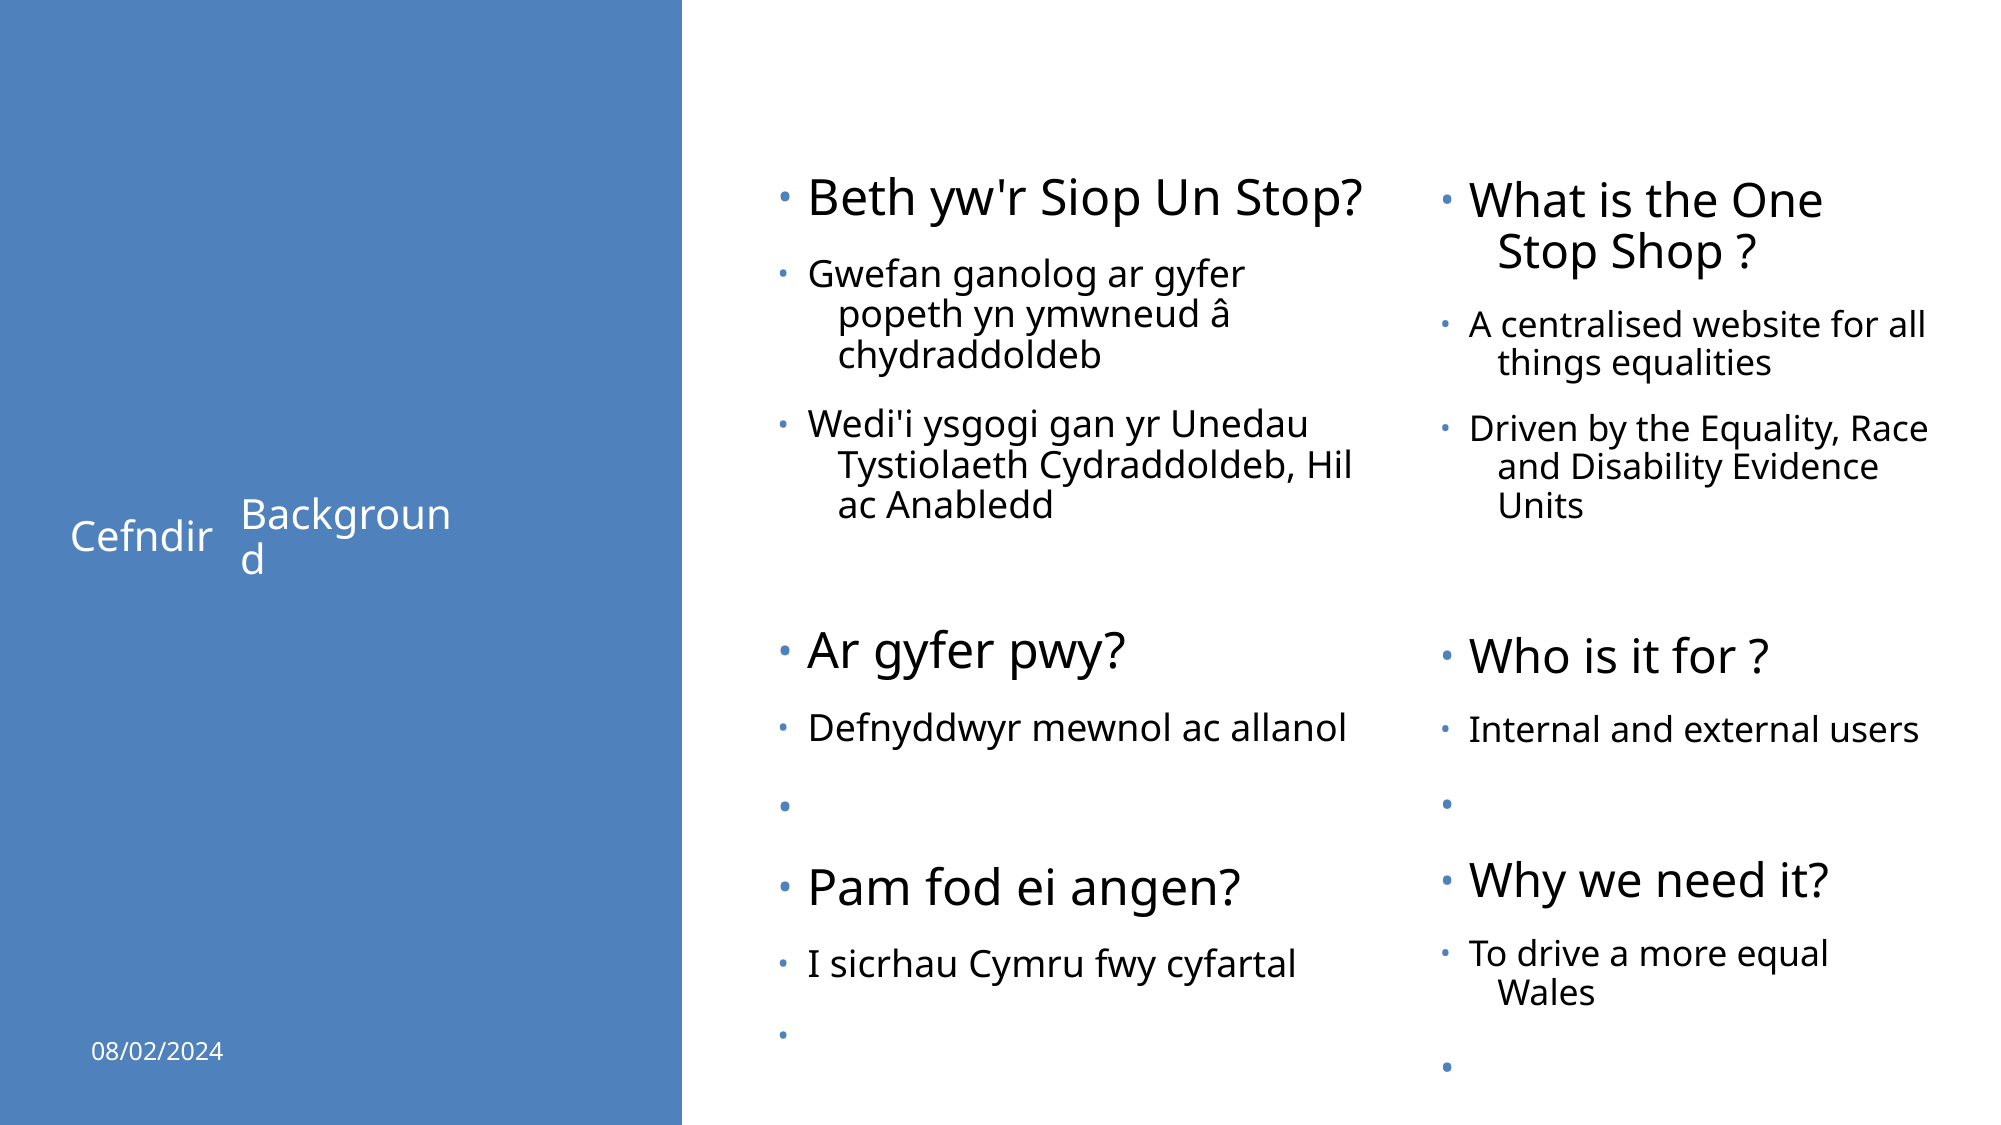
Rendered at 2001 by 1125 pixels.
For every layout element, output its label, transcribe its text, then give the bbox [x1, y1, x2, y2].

text_box [0, 0, 2000, 1125]
text_box Cefndir [54, 509, 316, 570]
title Background [225, 479, 487, 598]
list What is the One Stop Shop ? A centralised website for all things equalities Driven by the Equality, Race and Disability Evidence Units Who is it for ? Internal and external users Why we need it? To drive a more equal Wales [1411, 168, 1946, 1026]
text_box 08/02/2024 [76, 1020, 459, 1081]
text_box Beth yw'r Siop Un Stop? Gwefan ganolog ar gyfer popeth yn ymwneud â chydraddoldeb Wedi'i ysgogi gan yr Unedau Tystiolaeth Cydraddoldeb, Hil ac Anabledd Ar gyfer pwy? Defnyddwyr mewnol ac allanol Pam fod ei angen? I sicrhau Cymru fwy cyfartal [747, 164, 1388, 1022]
